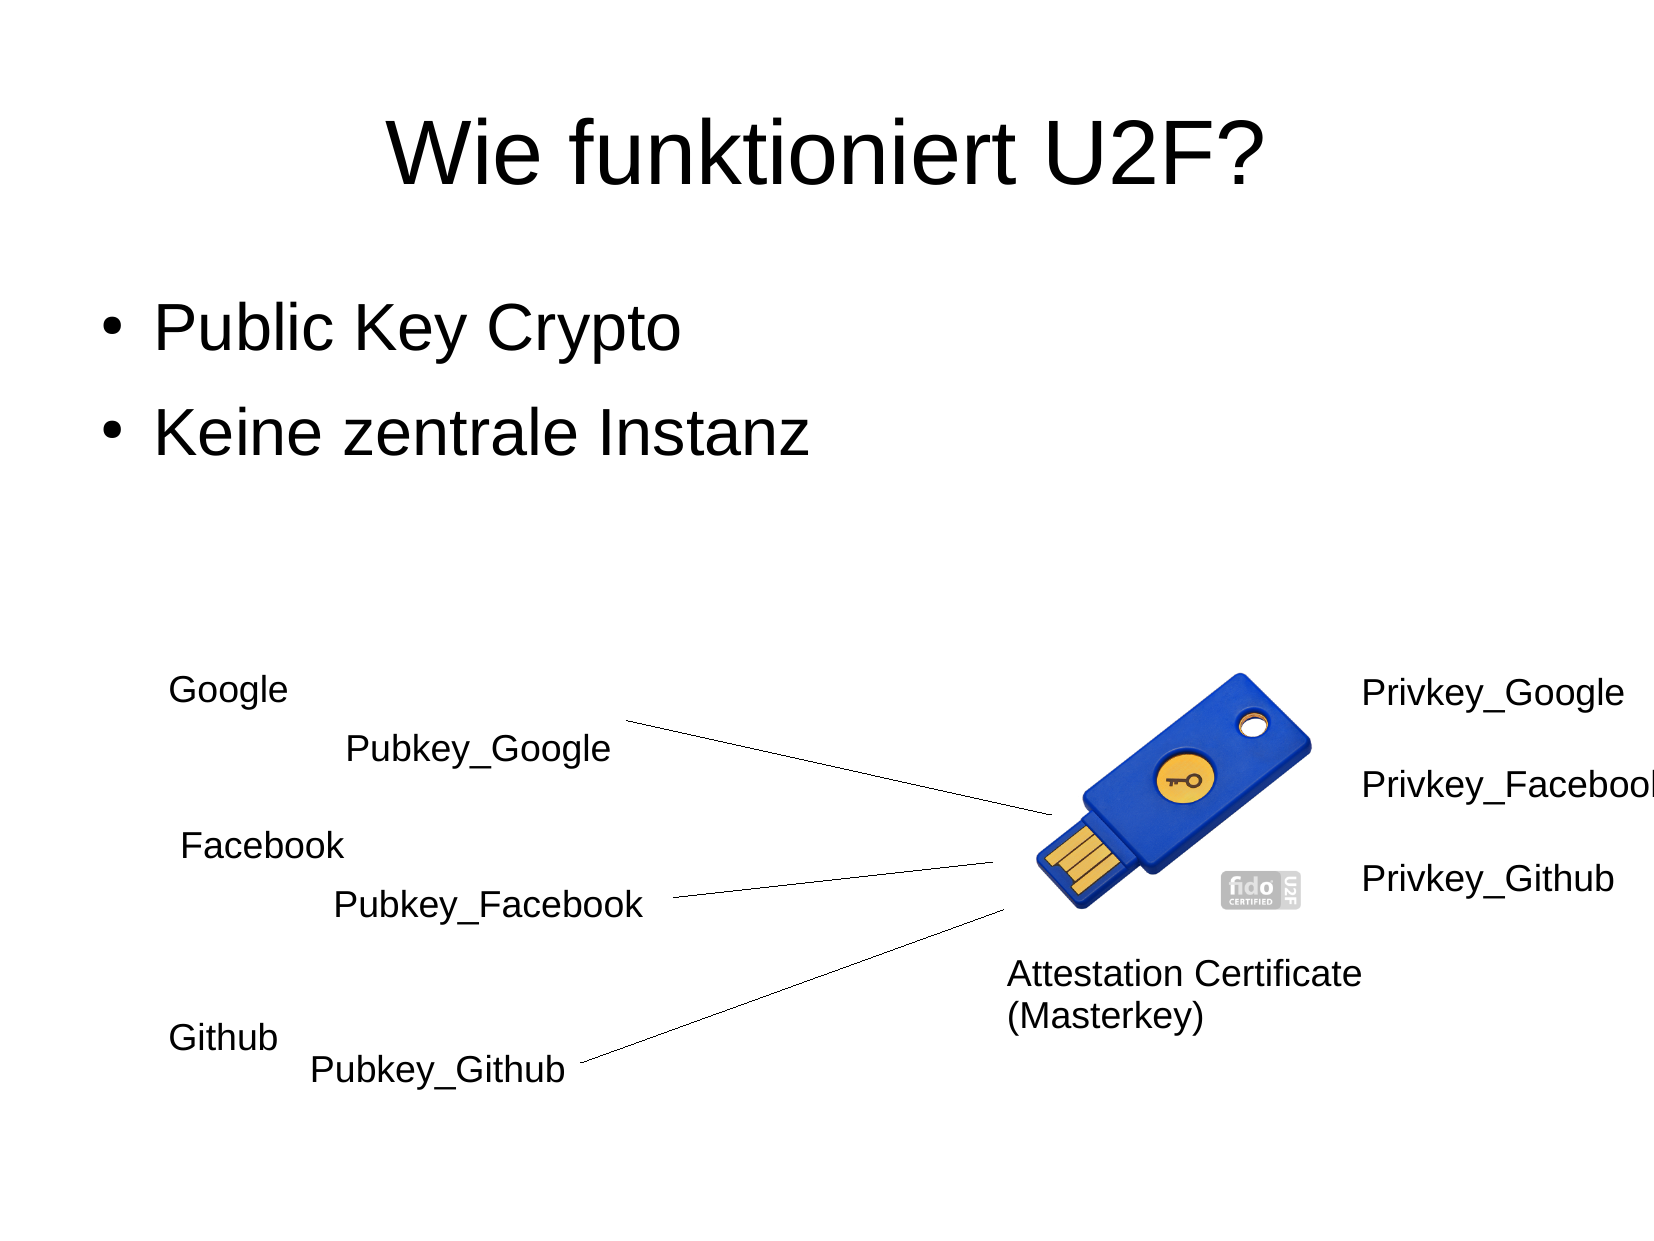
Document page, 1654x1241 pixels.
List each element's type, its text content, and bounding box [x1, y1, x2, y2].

text_box Privkey_Facebook [1346, 755, 1654, 813]
text_box Privkey_Google [1346, 663, 1641, 721]
text_box Pubkey_Github [295, 1041, 581, 1099]
list Public Key Crypto Keine zentrale Instanz [82, 290, 1571, 1010]
text_box Github [153, 1009, 294, 1067]
text_box Privkey_Github [1346, 850, 1630, 908]
text_box Attestation Certificate (Masterkey) [992, 944, 1378, 1044]
text_box Facebook [165, 817, 360, 875]
picture [1027, 643, 1323, 939]
text_box Google [153, 661, 304, 719]
title Wie funktioniert U2F? [82, 49, 1571, 257]
text_box Pubkey_Facebook [318, 876, 658, 934]
text_box Pubkey_Google [330, 720, 627, 778]
